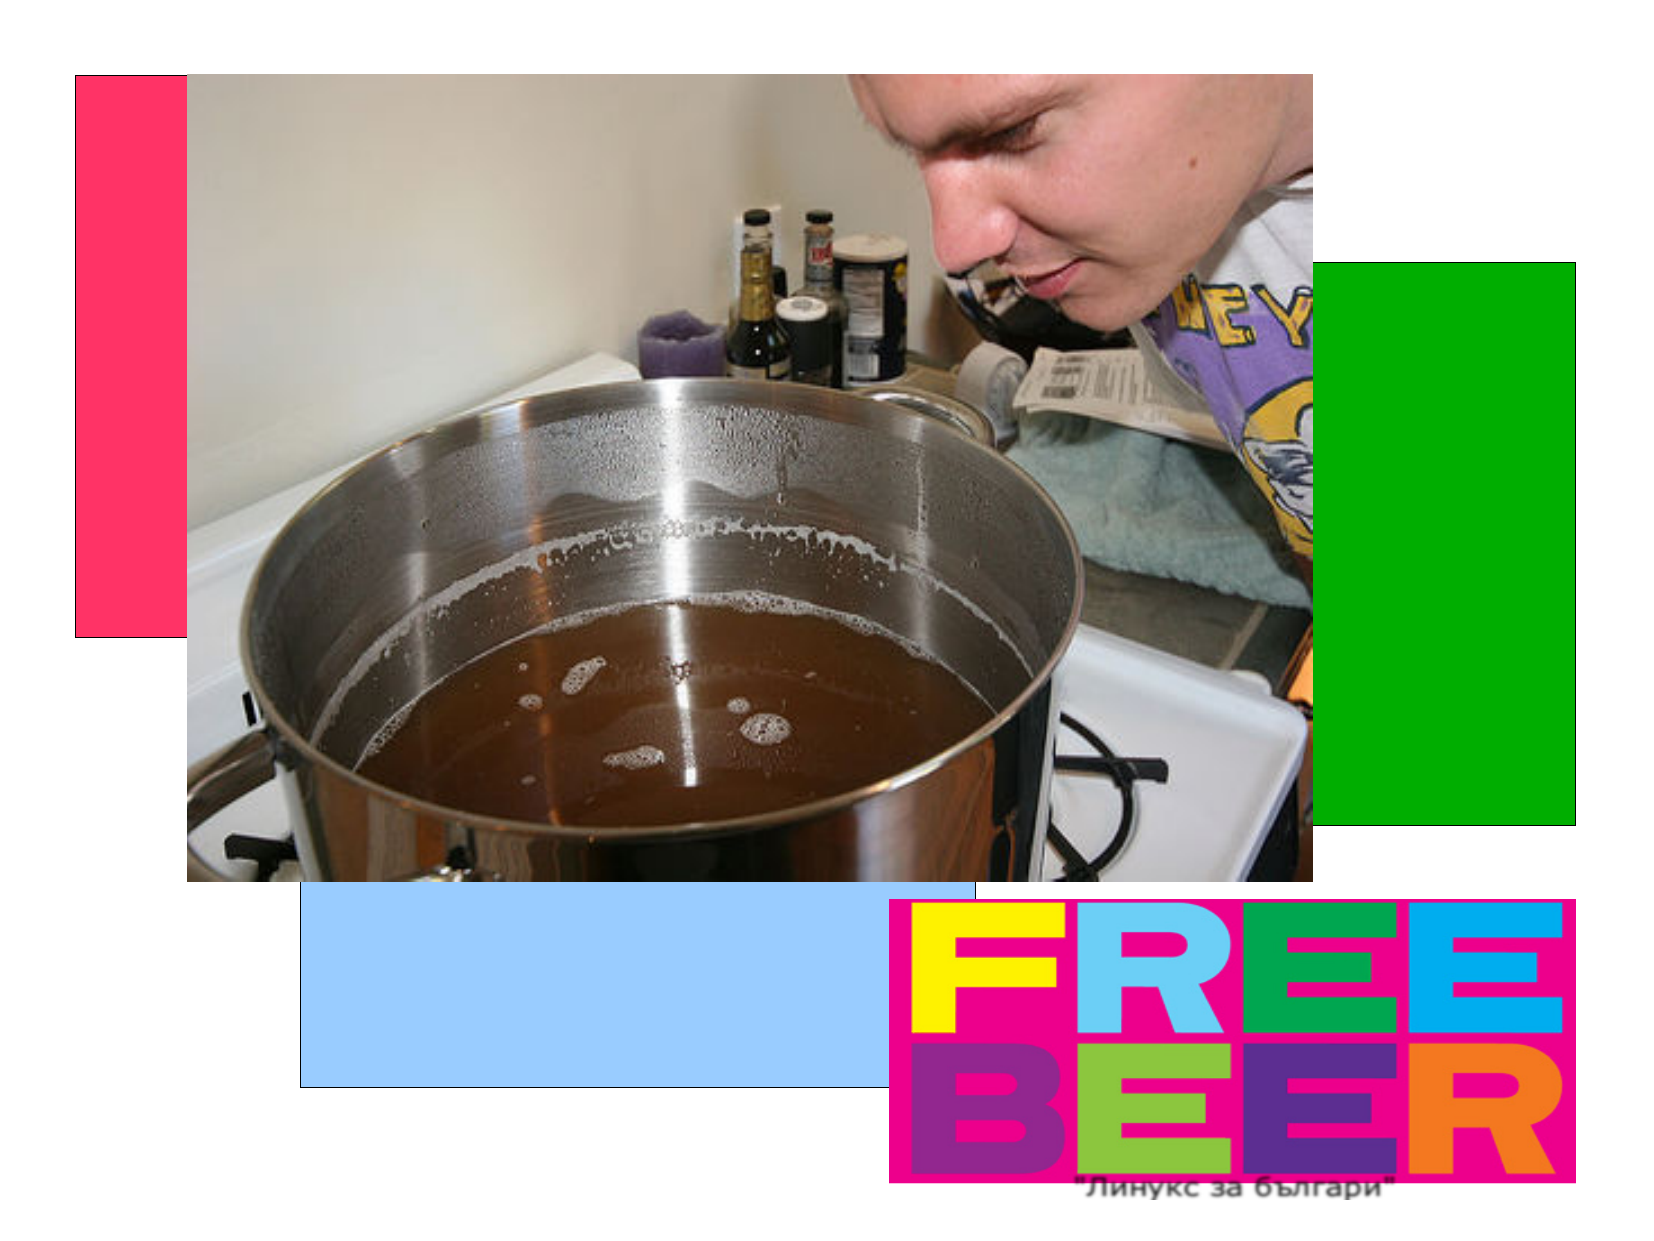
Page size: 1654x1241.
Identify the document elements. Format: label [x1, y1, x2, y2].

picture [889, 899, 1576, 1201]
text_box [300, 882, 976, 1088]
text_box [1313, 262, 1576, 826]
picture [187, 74, 1313, 882]
text_box [75, 75, 187, 638]
